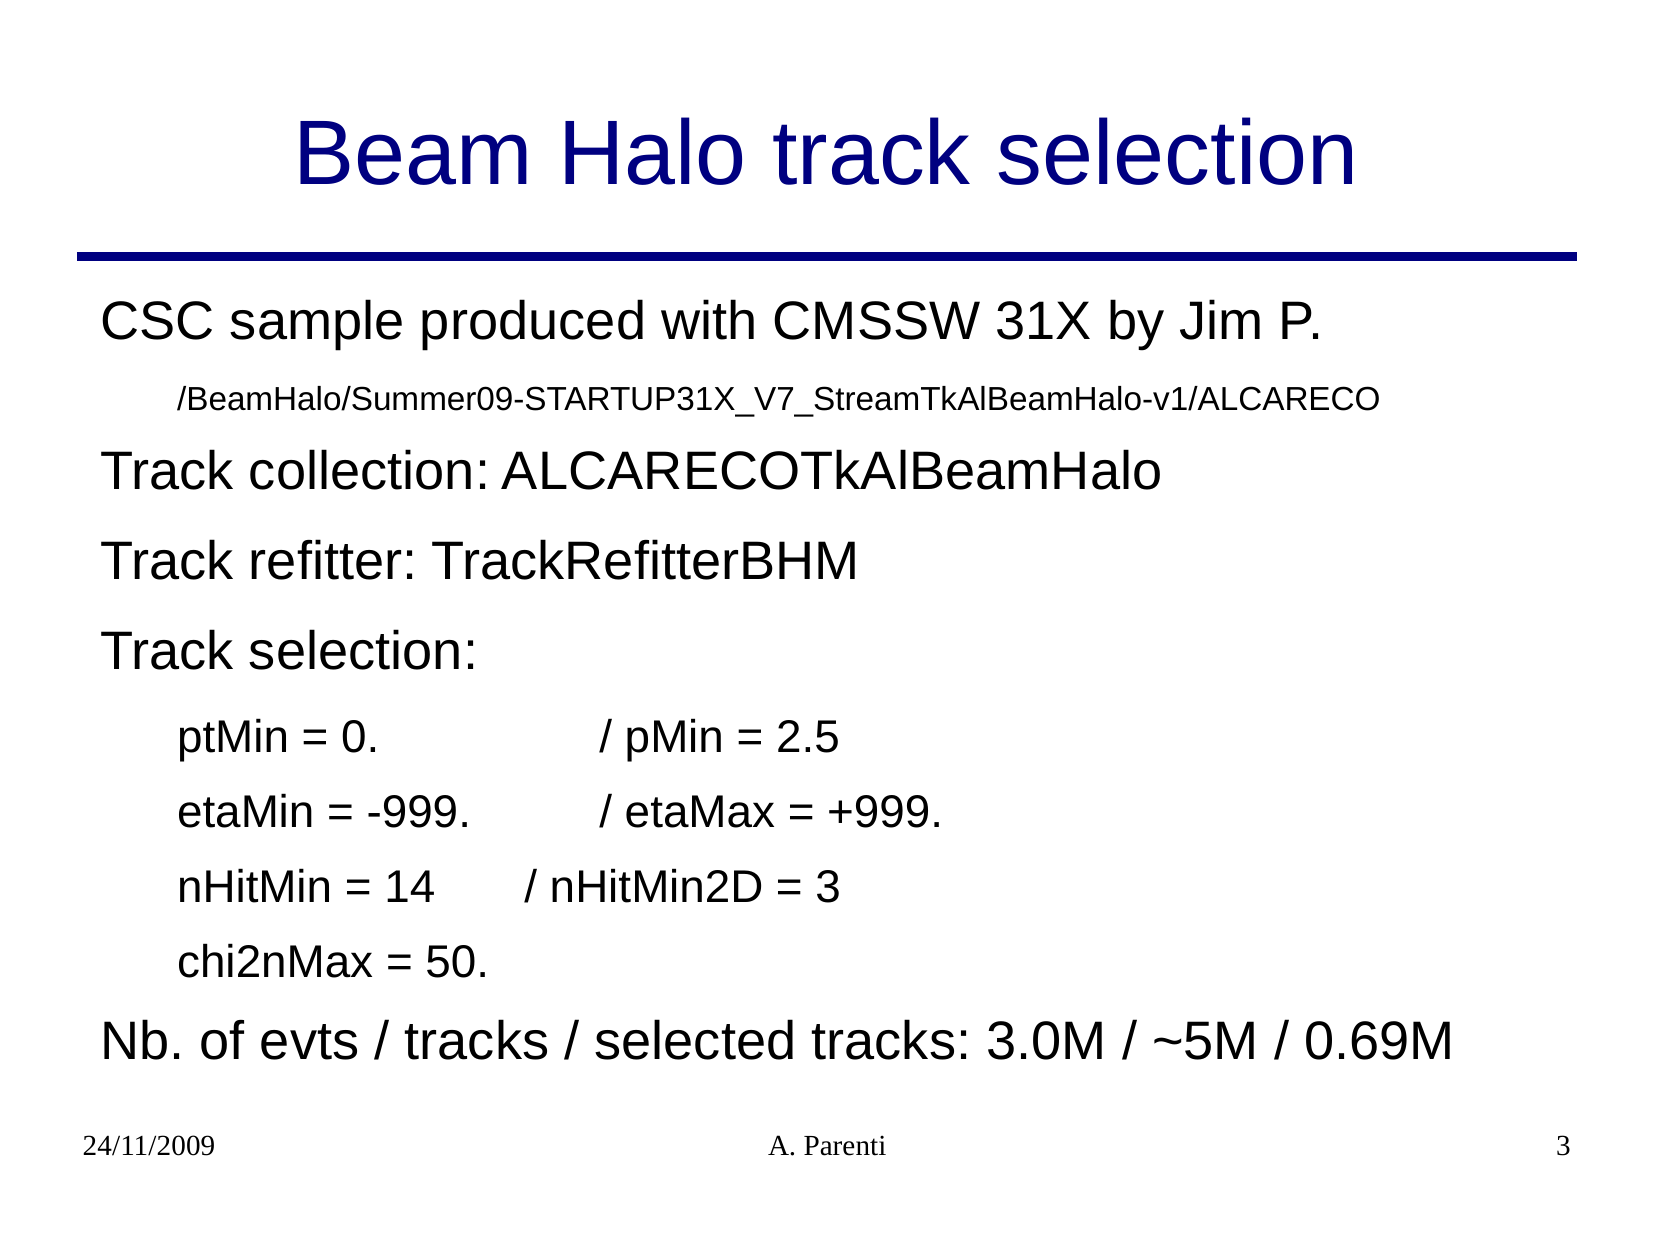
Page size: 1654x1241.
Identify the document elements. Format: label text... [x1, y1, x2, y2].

list CSC sample produced with CMSSW 31X by Jim P. /BeamHalo/Summer09-STARTUP31X_V7_StreamTkAlBeamHalo-v1/ALCARECO Track collection: ALCARECOTkAlBeamHalo Track refitter: TrackRefitterBHM Track selection: ptMin = 0. / pMin = 2.5 etaMin = -999. / etaMax = +999. nHitMin = 14 / nHitMin2D = 3 chi2nMax = 50. Nb. of evts / tracks / selected tracks: 3.0M / ~5M / 0.69M [82, 290, 1571, 1094]
title Beam Halo track selection [82, 56, 1571, 250]
